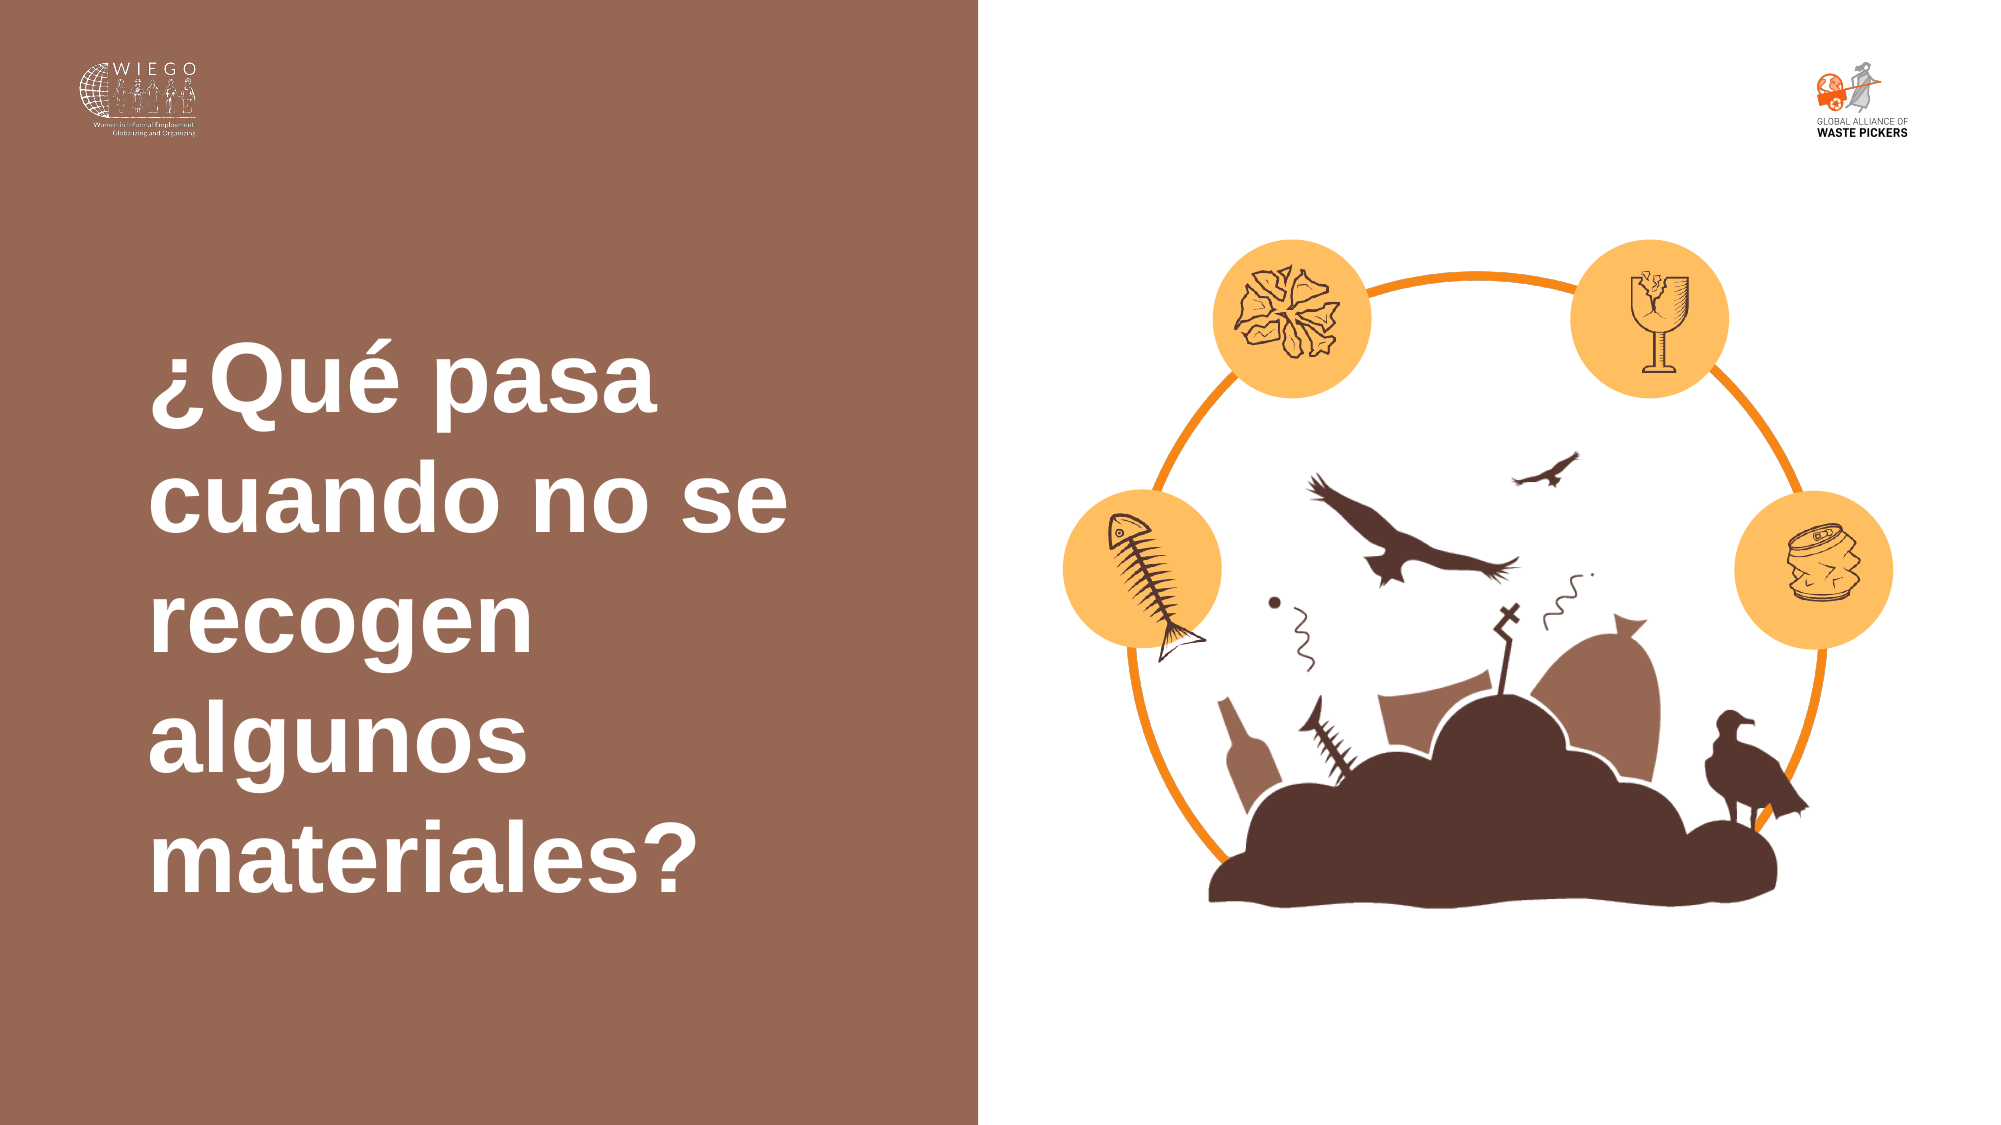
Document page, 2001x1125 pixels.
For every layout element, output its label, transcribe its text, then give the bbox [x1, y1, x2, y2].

picture [79, 62, 196, 137]
picture [1817, 62, 1908, 137]
picture [1004, 209, 2000, 989]
text_box ¿Qué pasa cuando no se recogen algunos materiales? [132, 297, 915, 928]
